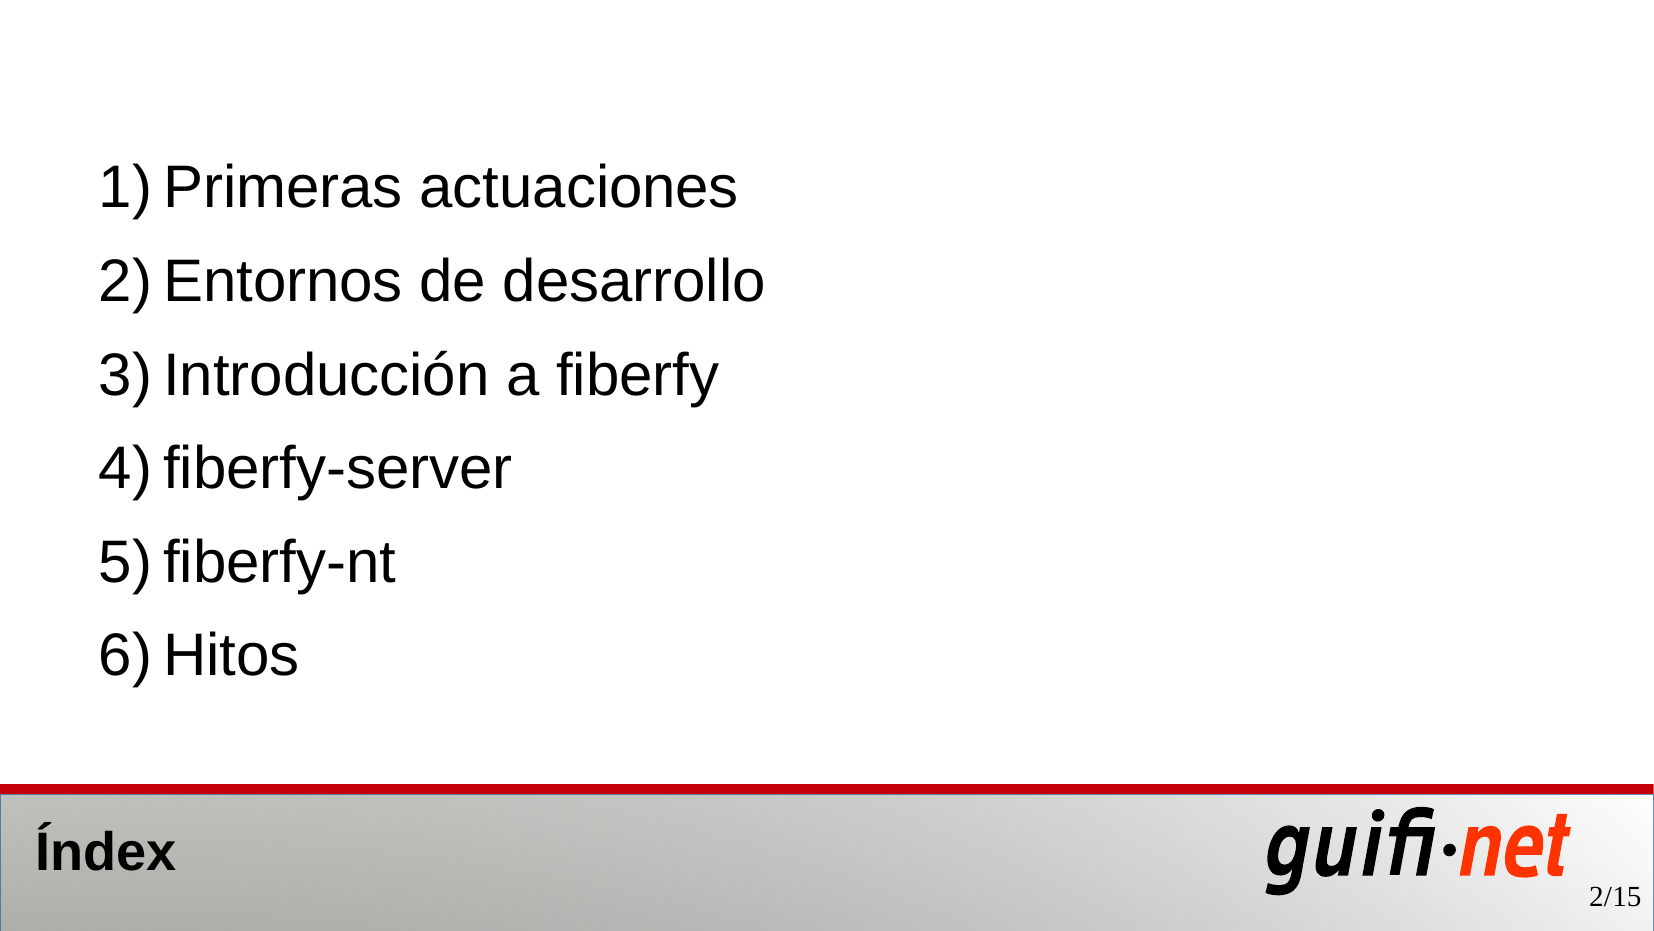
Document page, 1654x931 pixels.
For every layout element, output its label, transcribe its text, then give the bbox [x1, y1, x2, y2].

title Índex [35, 804, 1182, 898]
list Primeras actuaciones Entornos de desarrollo Introducción a fiberfy fiberfy-server fiberfy-nt Hitos [82, 153, 1571, 693]
